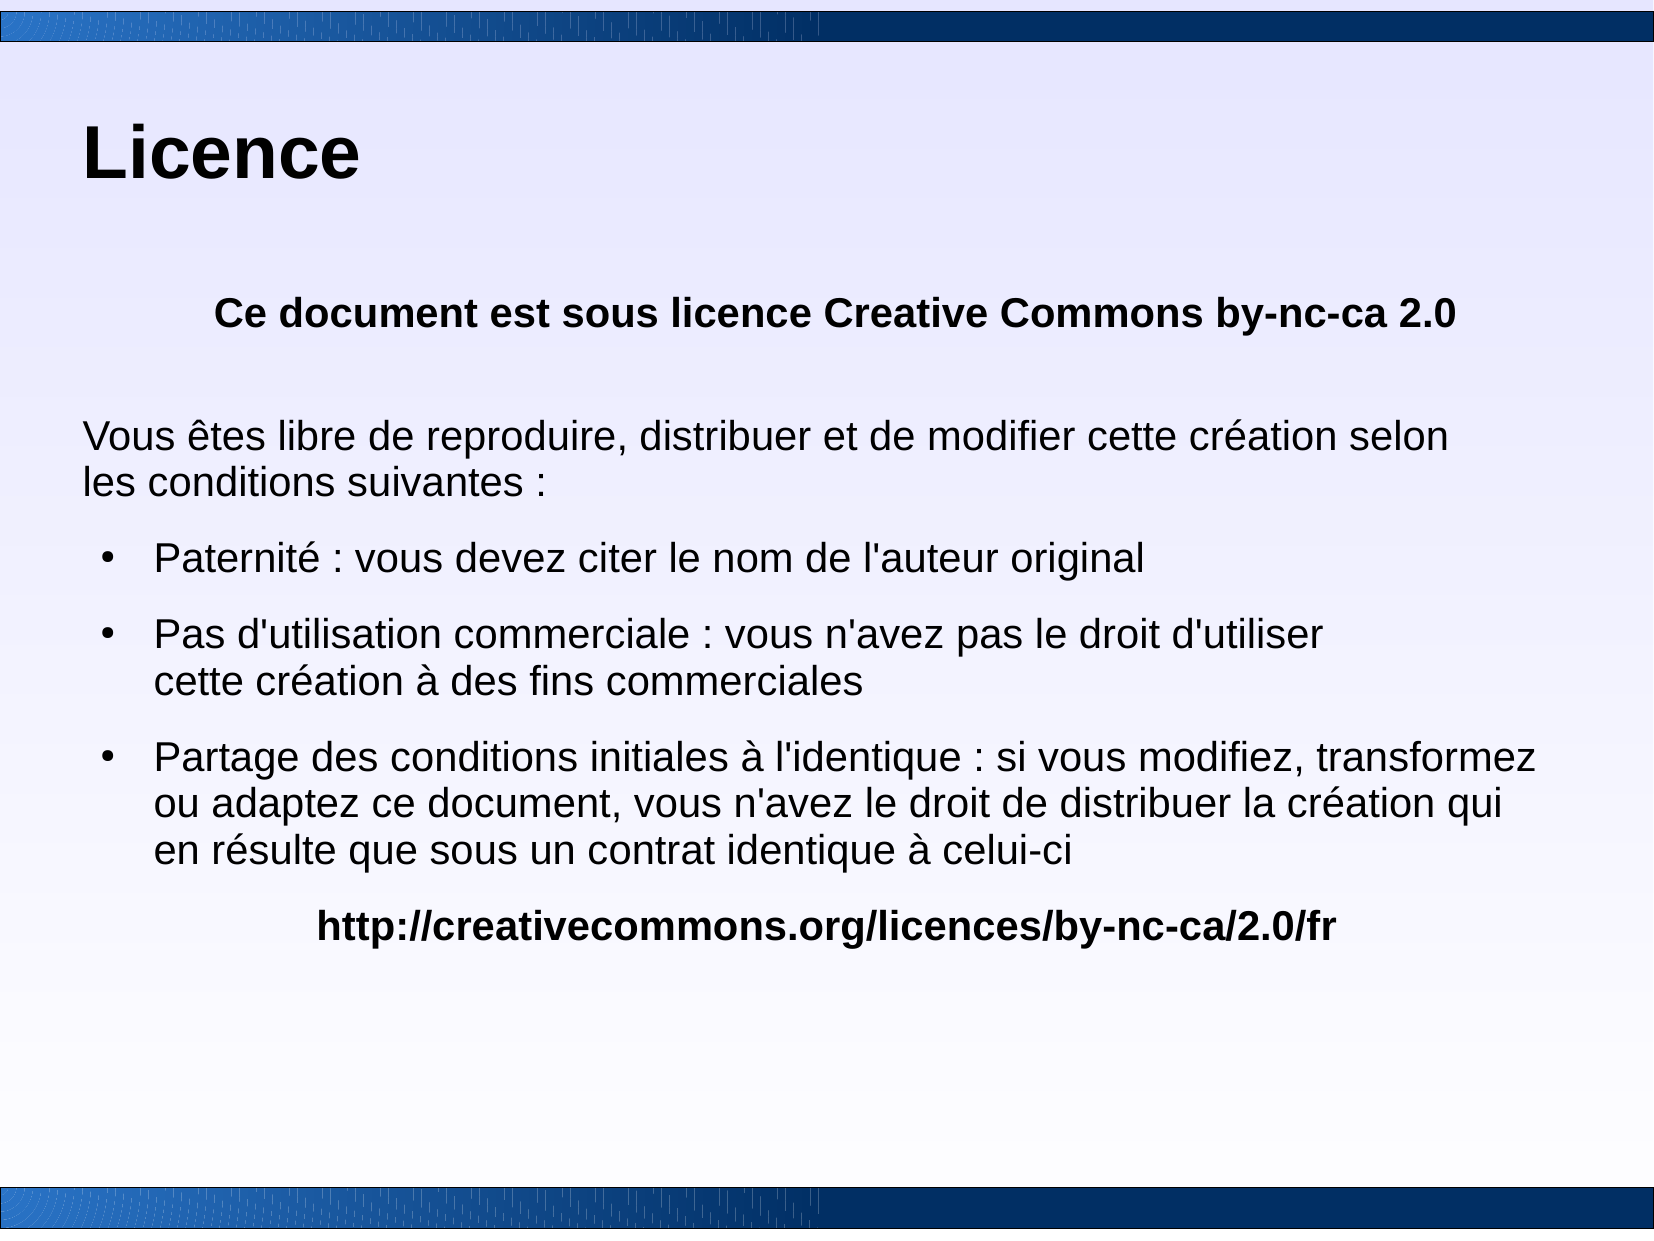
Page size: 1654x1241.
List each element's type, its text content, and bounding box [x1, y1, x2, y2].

title Licence [82, 49, 1571, 257]
list Ce document est sous licence Creative Commons by-nc-ca 2.0 Vous êtes libre de reproduire, distribuer et de modifier cette création selon les conditions suivantes : Paternité : vous devez citer le nom de l'auteur original Pas d'utilisation commerciale : vous n'avez pas le droit d'utiliser cette création à des fins commerciales Partage des conditions initiales à l'identique : si vous modifiez, transformez ou adaptez ce document, vous n'avez le droit de distribuer la création qui en résulte que sous un contrat identique à celui-ci http://creativecommons.org/licences/by-nc-ca/2.0/fr [82, 290, 1571, 1094]
